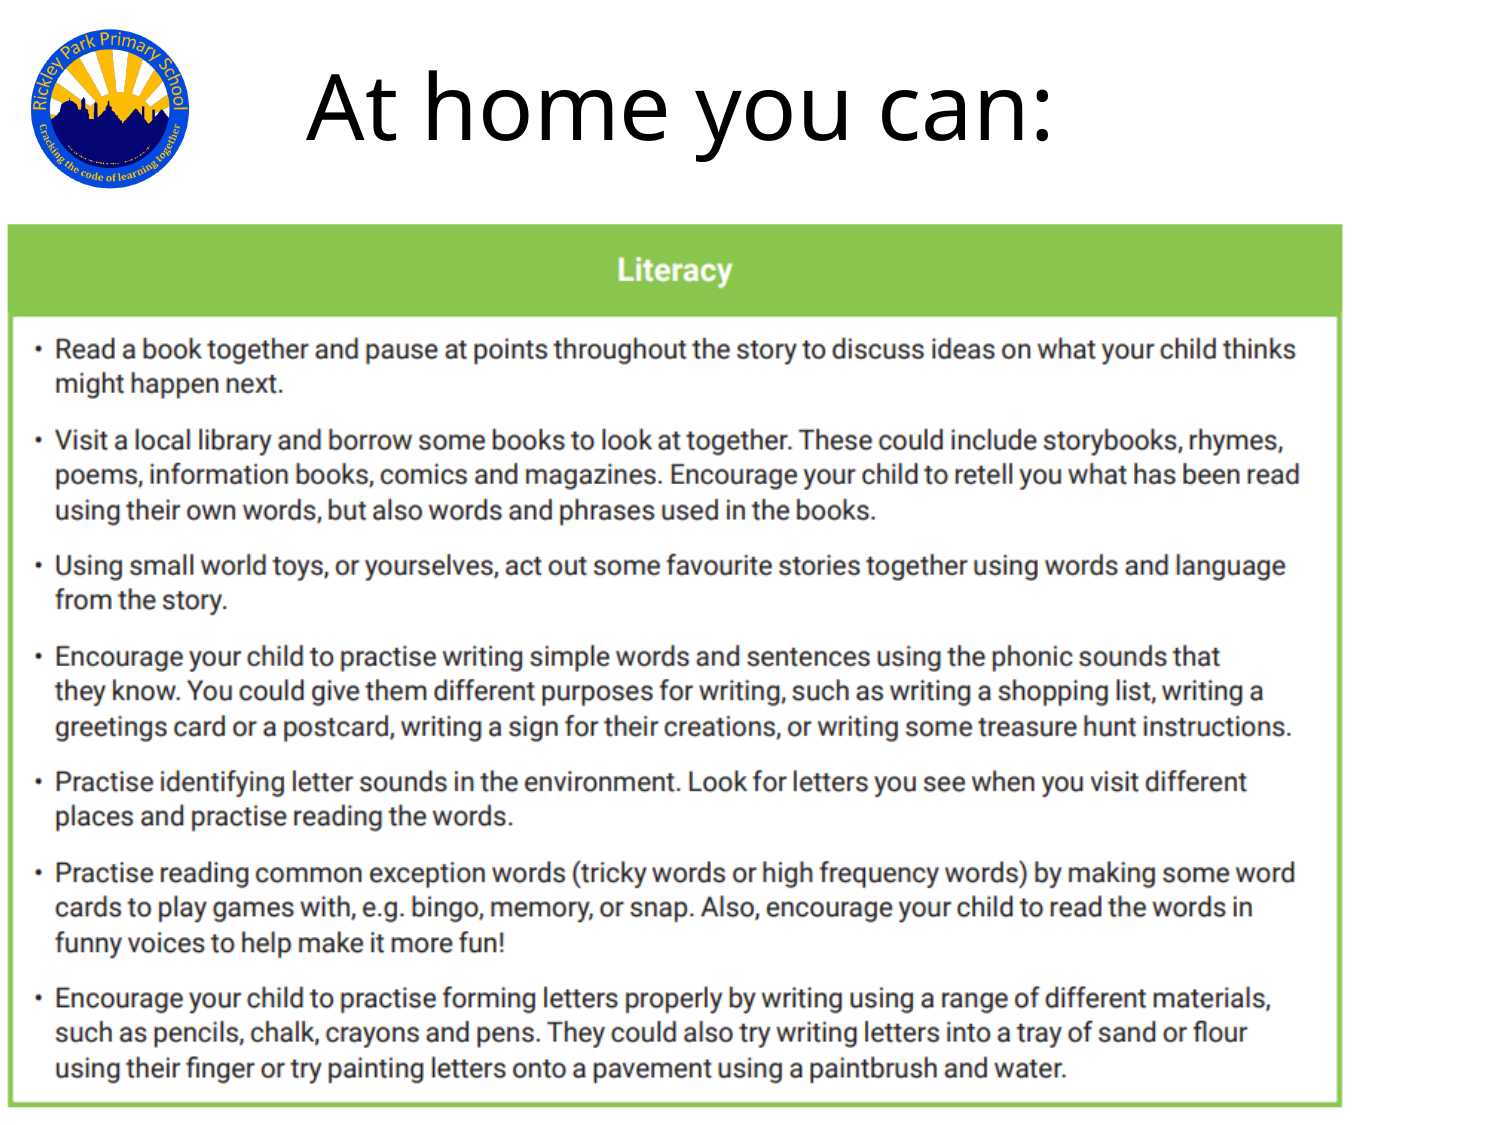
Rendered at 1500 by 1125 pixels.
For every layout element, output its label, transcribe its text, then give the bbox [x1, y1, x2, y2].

picture [0, 214, 1351, 1115]
picture [29, 29, 190, 190]
title At home you can: [190, 38, 1245, 167]
